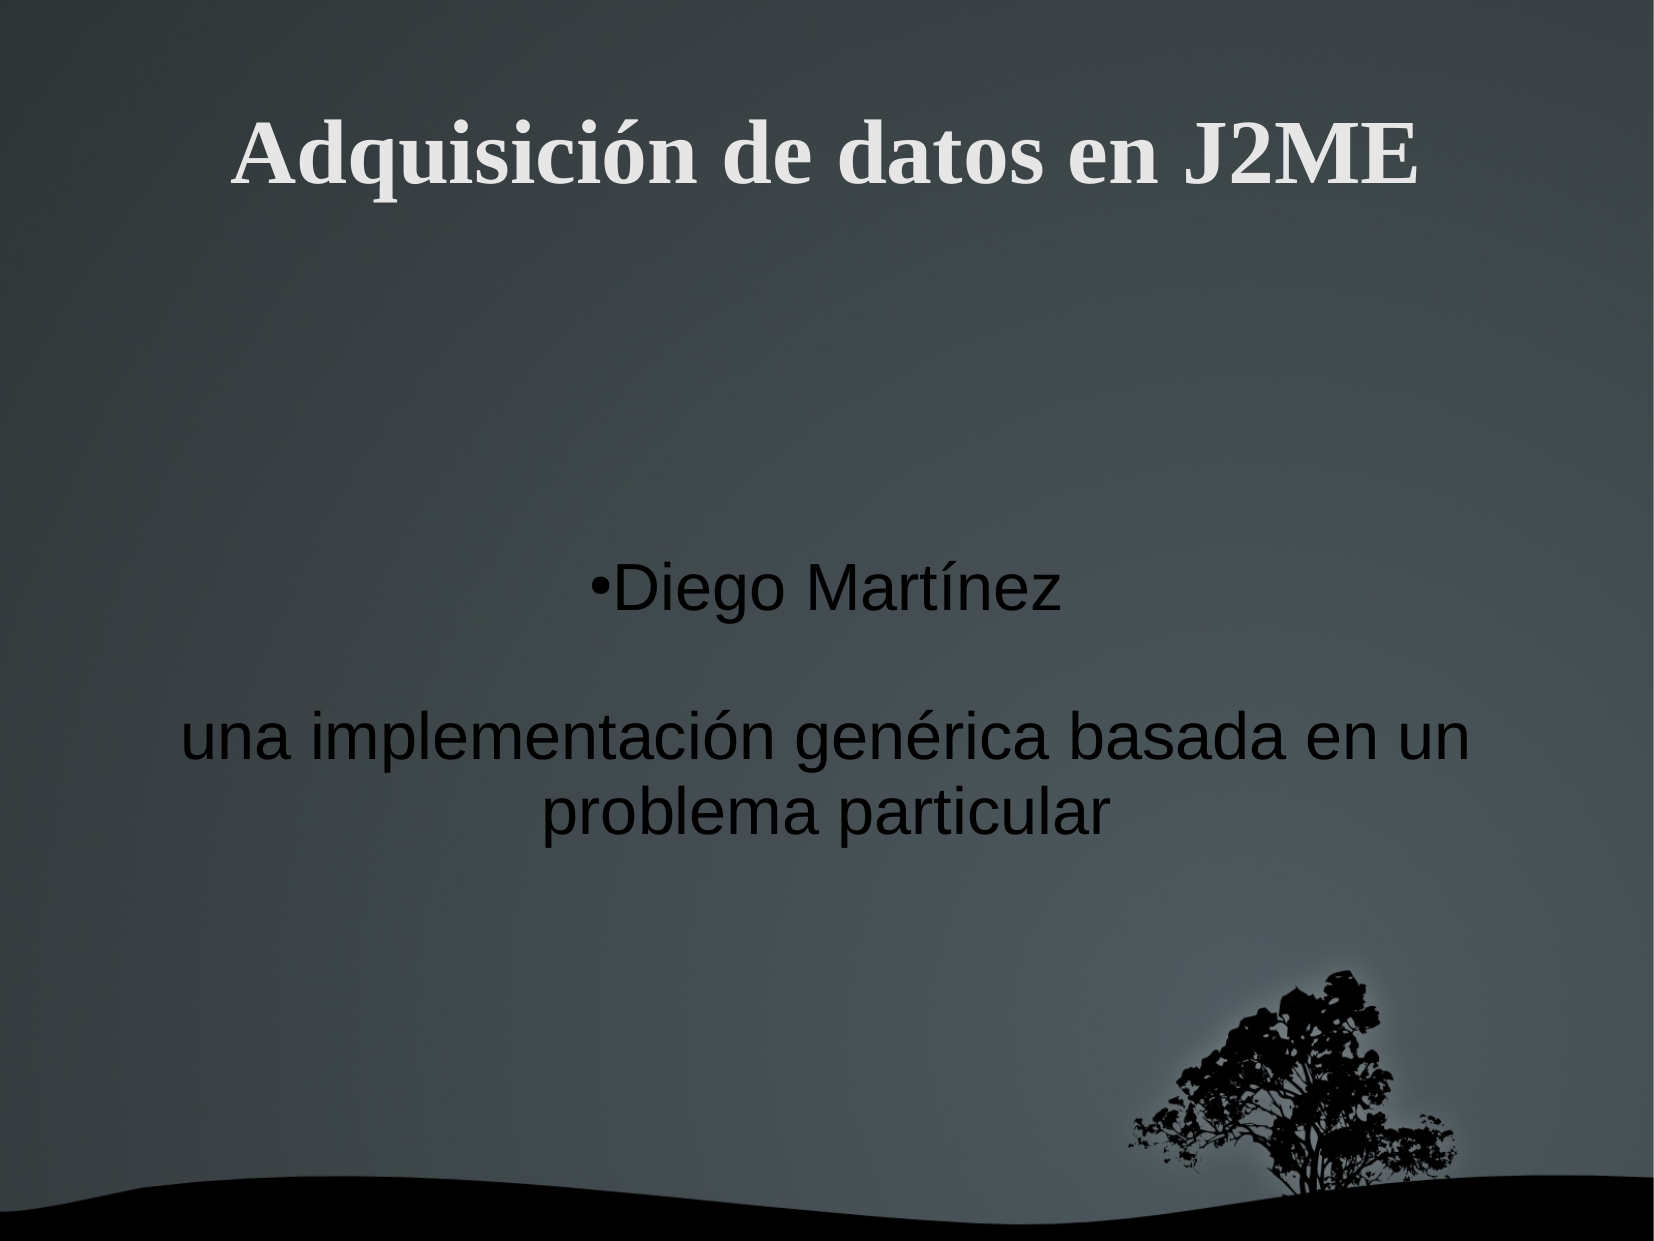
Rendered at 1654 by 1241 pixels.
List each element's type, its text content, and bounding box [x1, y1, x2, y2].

picture [0, 0, 1654, 1241]
title Adquisición de datos en J2ME [82, 49, 1571, 257]
subtitle Diego Martínez una implementación genérica basada en un problema particular [82, 290, 1571, 1109]
